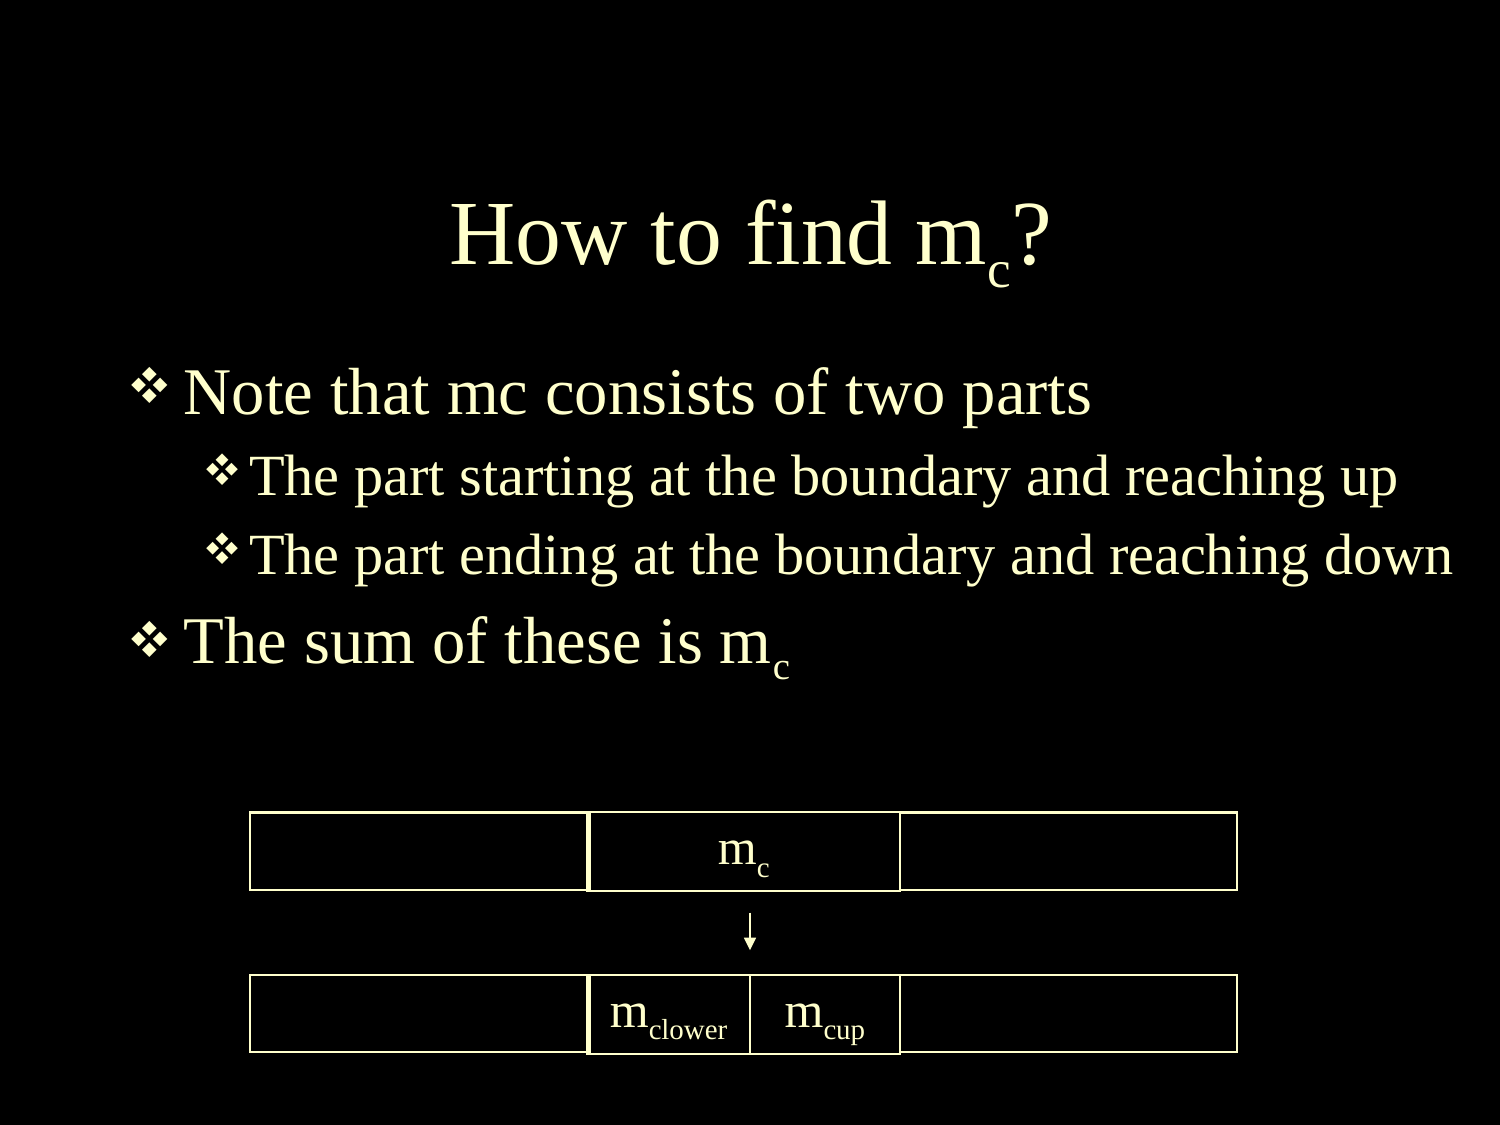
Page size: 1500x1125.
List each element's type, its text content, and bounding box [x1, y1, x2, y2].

text_box mc [587, 812, 901, 892]
text_box mcup [750, 974, 901, 1054]
text_box mclower [587, 974, 750, 1054]
title How to find mc? [22, 145, 1480, 336]
list Note that mc consists of two parts The part starting at the boundary and reaching up The part ending at the boundary and reaching down The sum of these is mc [112, 347, 1482, 763]
